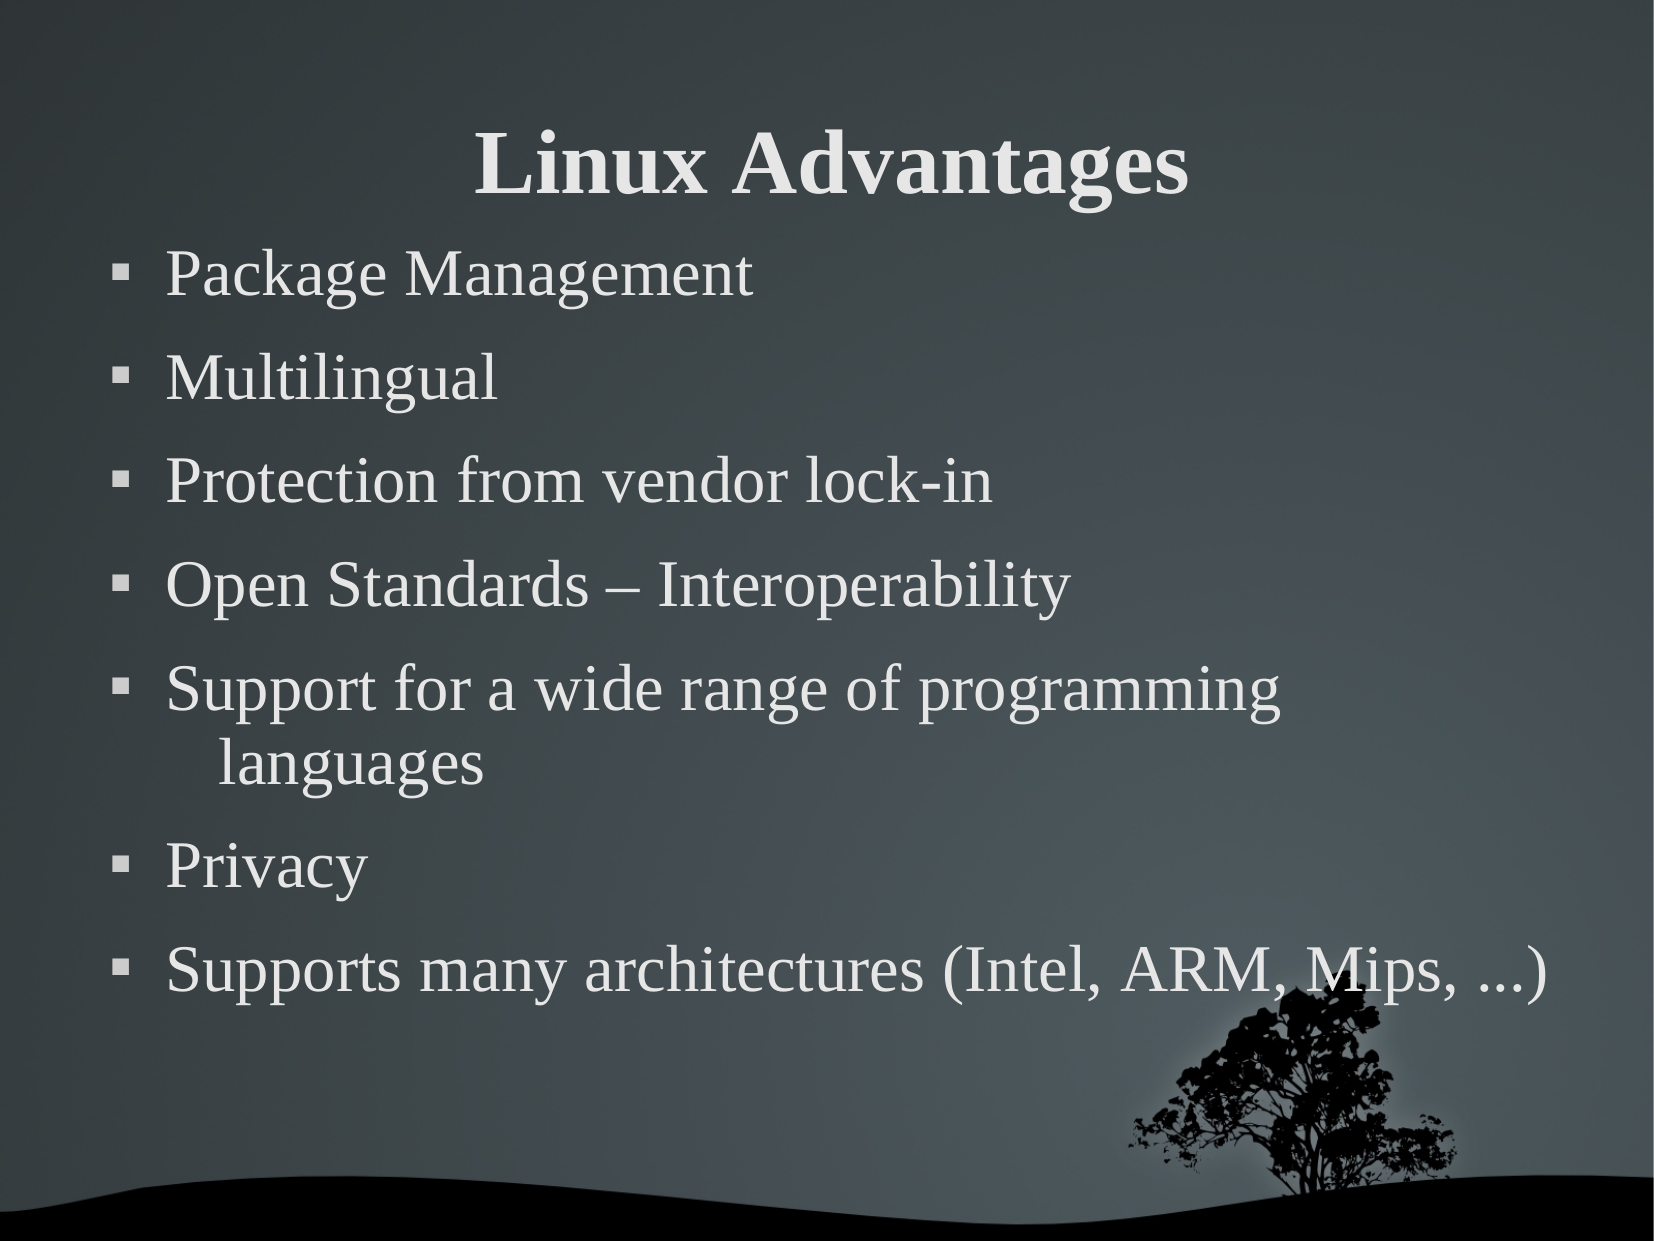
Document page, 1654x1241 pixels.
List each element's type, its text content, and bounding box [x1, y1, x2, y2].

title Linux Advantages [88, 58, 1577, 266]
list Package Management Multilingual Protection from vendor lock-in Open Standards – Interoperability Support for a wide range of programming languages Privacy Supports many architectures (Intel, ARM, Mips, ...) [76, 236, 1565, 1220]
picture [0, 0, 1654, 1241]
